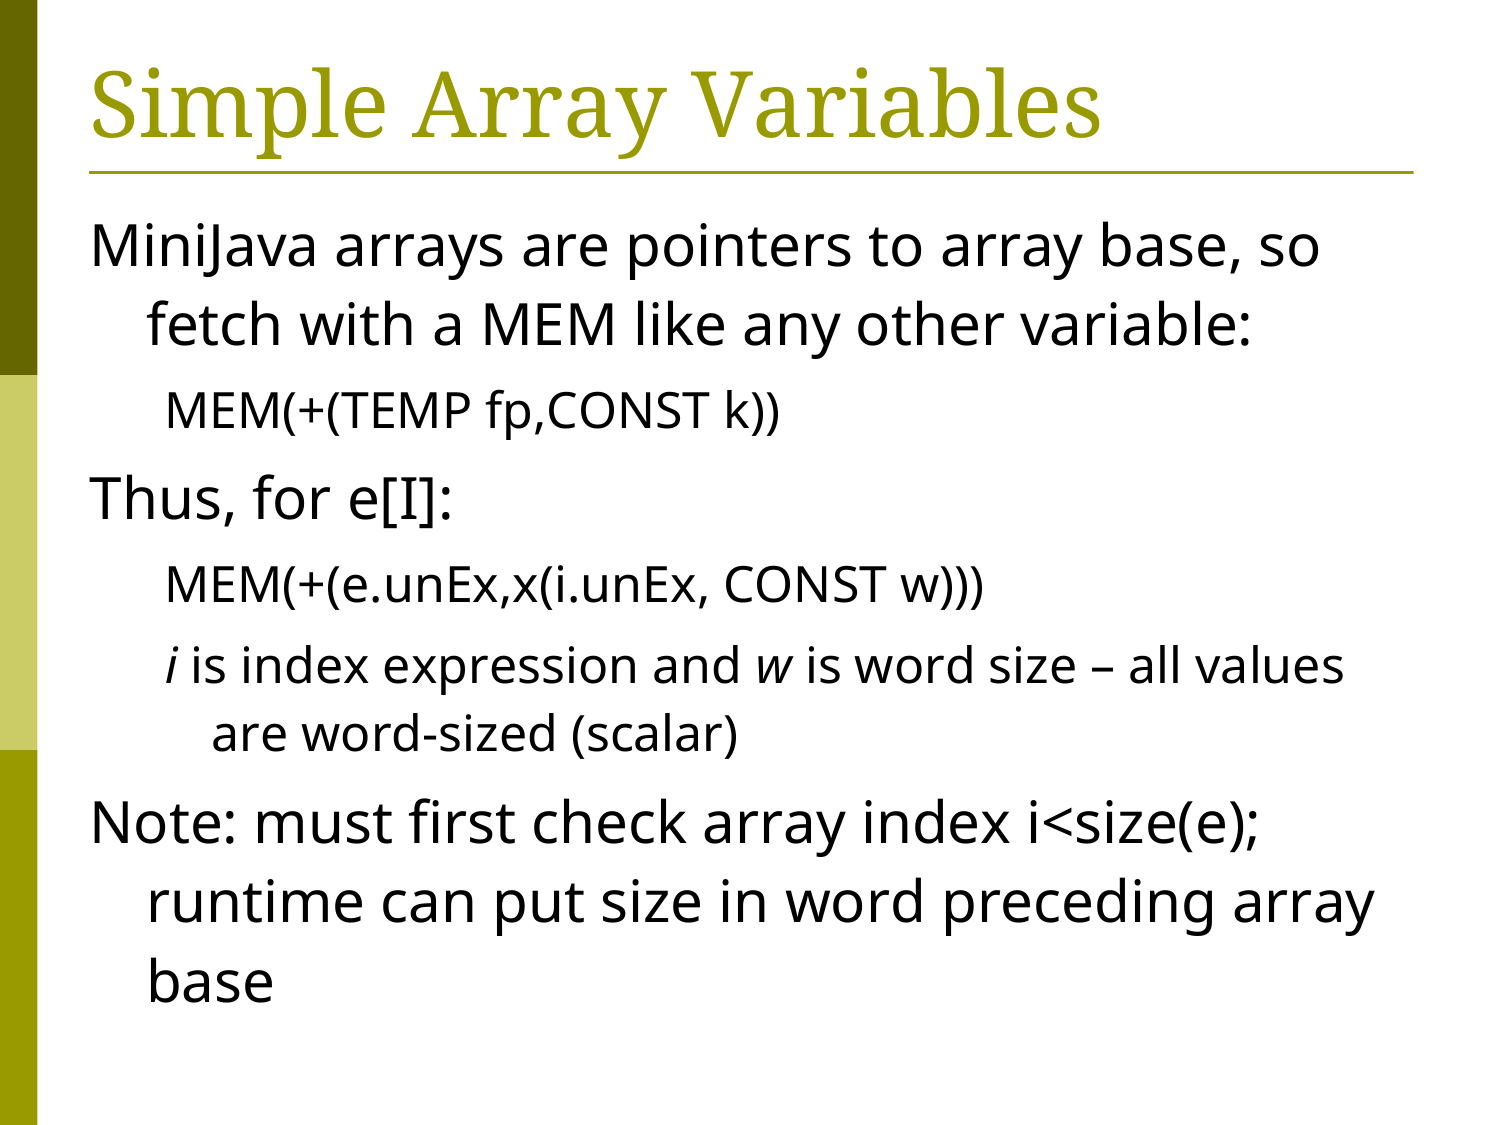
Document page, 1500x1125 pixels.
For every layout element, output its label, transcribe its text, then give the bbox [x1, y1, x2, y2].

title Simple Array Variables [75, 45, 1426, 173]
list MiniJava arrays are pointers to array base, so fetch with a MEM like any other variable: MEM(+(TEMP fp,CONST k)) Thus, for e[I]: MEM(+(e.unEx,x(i.unEx, CONST w))) i is index expression and w is word size – all values are word-sized (scalar) Note: must first check array index i<size(e); runtime can put size in word preceding array base [75, 196, 1426, 1006]
